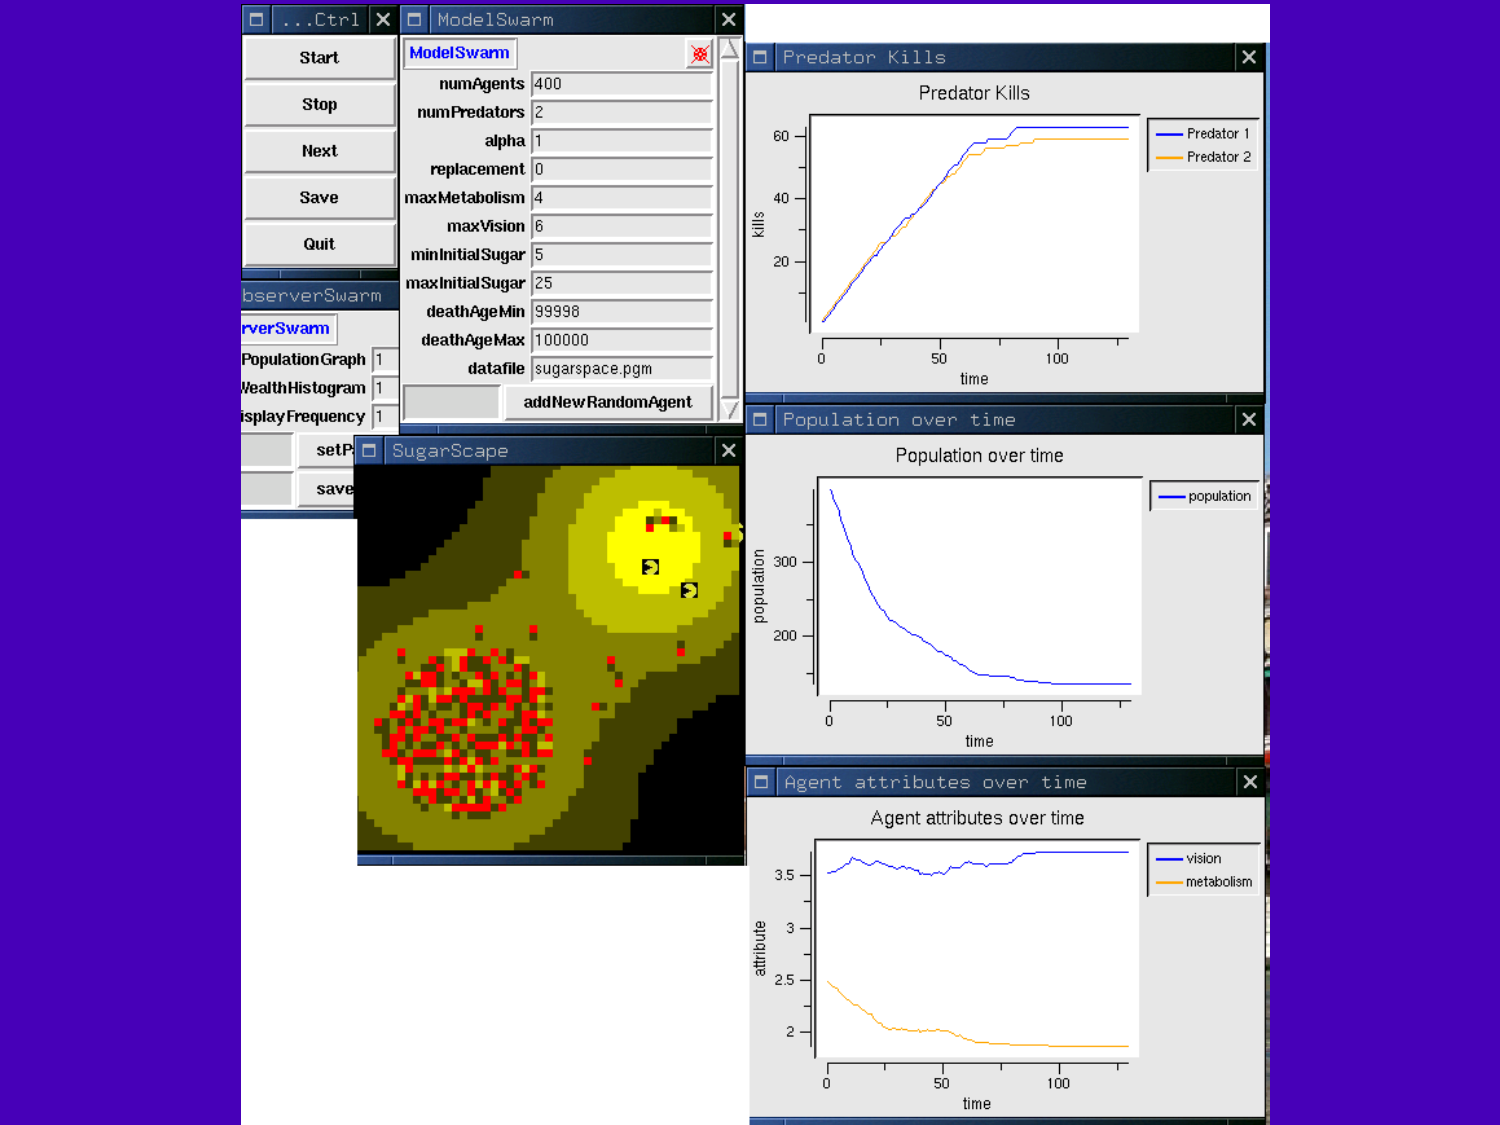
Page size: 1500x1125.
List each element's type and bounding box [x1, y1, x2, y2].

picture [241, 4, 1270, 1125]
